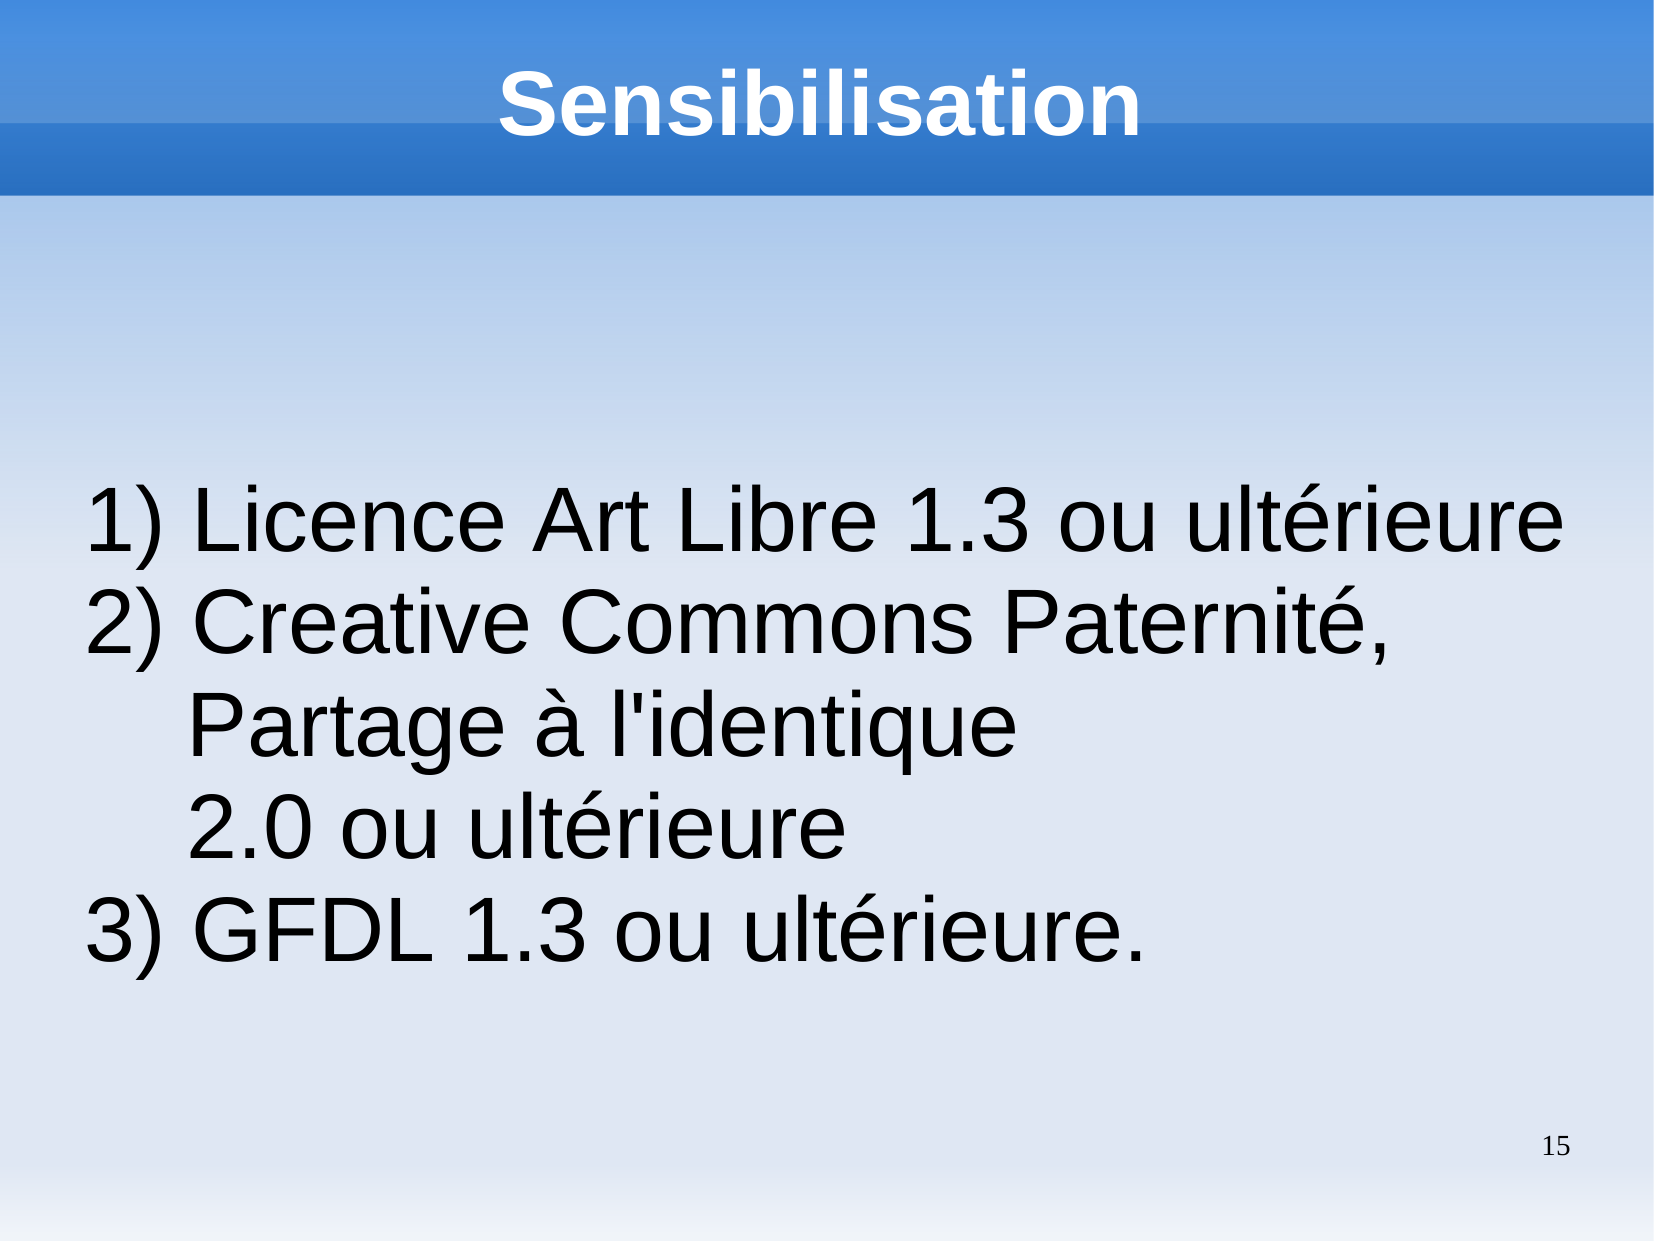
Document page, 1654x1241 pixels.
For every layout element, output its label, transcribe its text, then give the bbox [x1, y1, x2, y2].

title Sensibilisation [76, 0, 1565, 208]
picture [0, 0, 1654, 1241]
text_box 1) Licence Art Libre 1.3 ou ultérieure 2) Creative Commons Paternité, Partage à l'identique 2.0 ou ultérieure 3) GFDL 1.3 ou ultérieure. [69, 460, 1584, 989]
